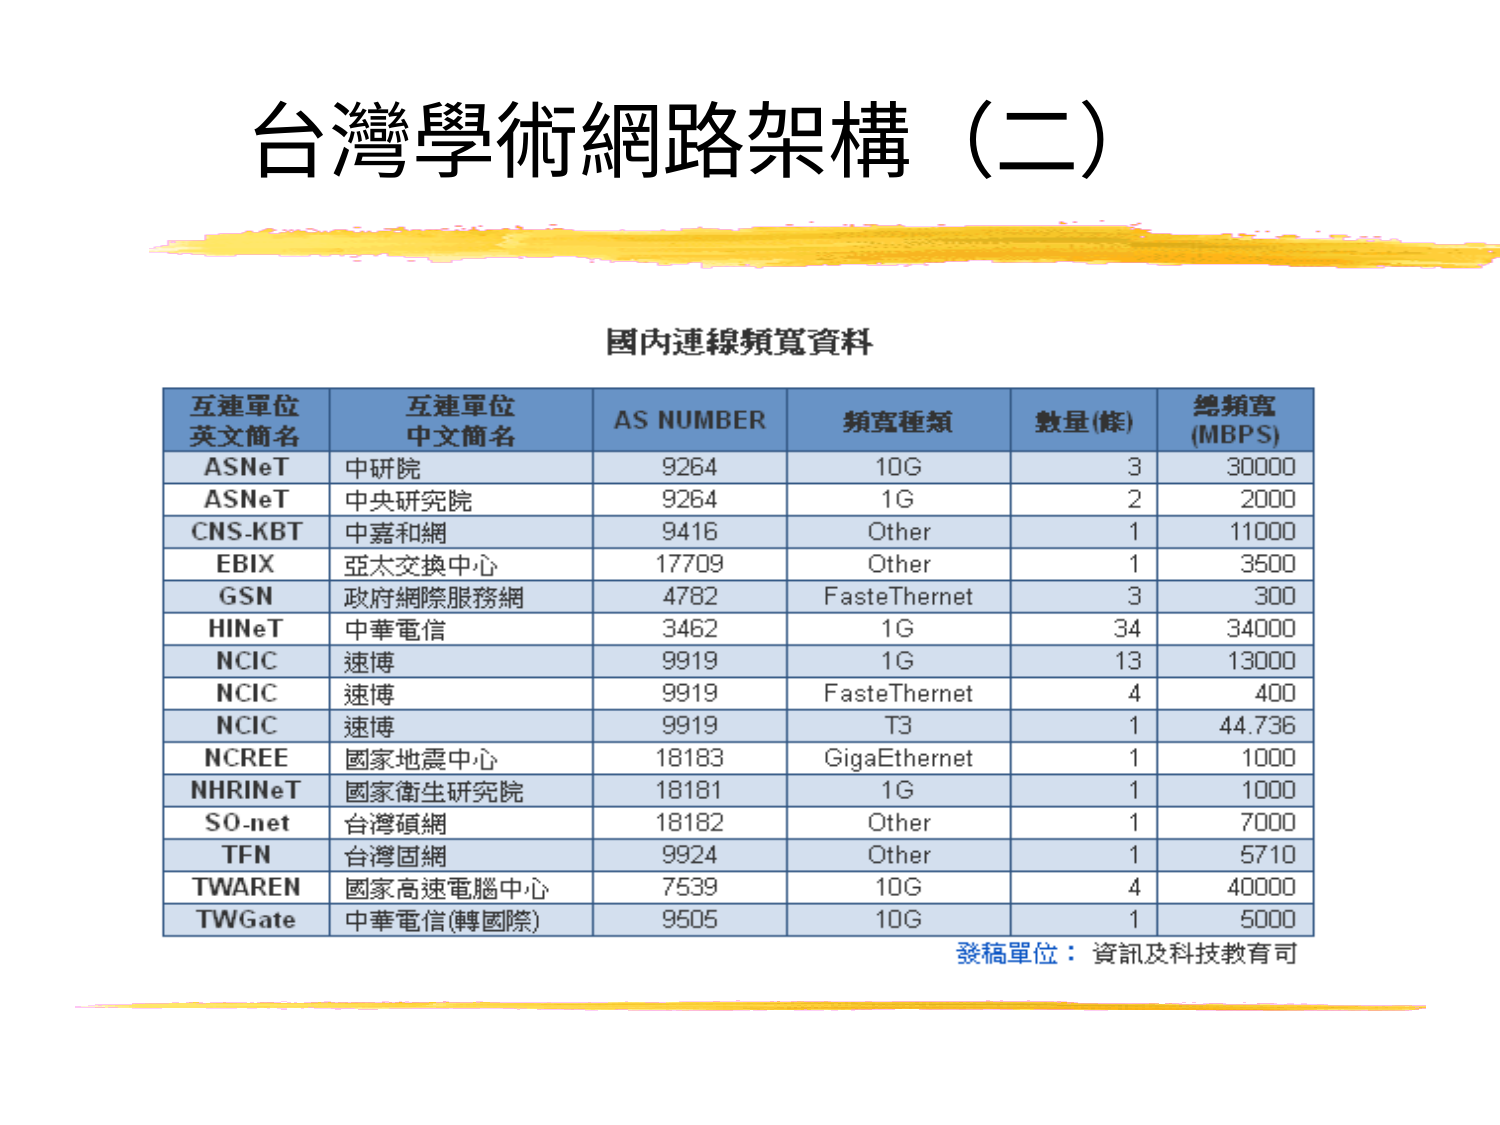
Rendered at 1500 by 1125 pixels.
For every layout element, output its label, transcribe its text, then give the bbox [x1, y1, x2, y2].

picture [147, 307, 1329, 975]
picture [75, 999, 1426, 1013]
picture [149, 215, 1500, 279]
title 台灣學術網路架構（二） [66, 37, 1342, 225]
